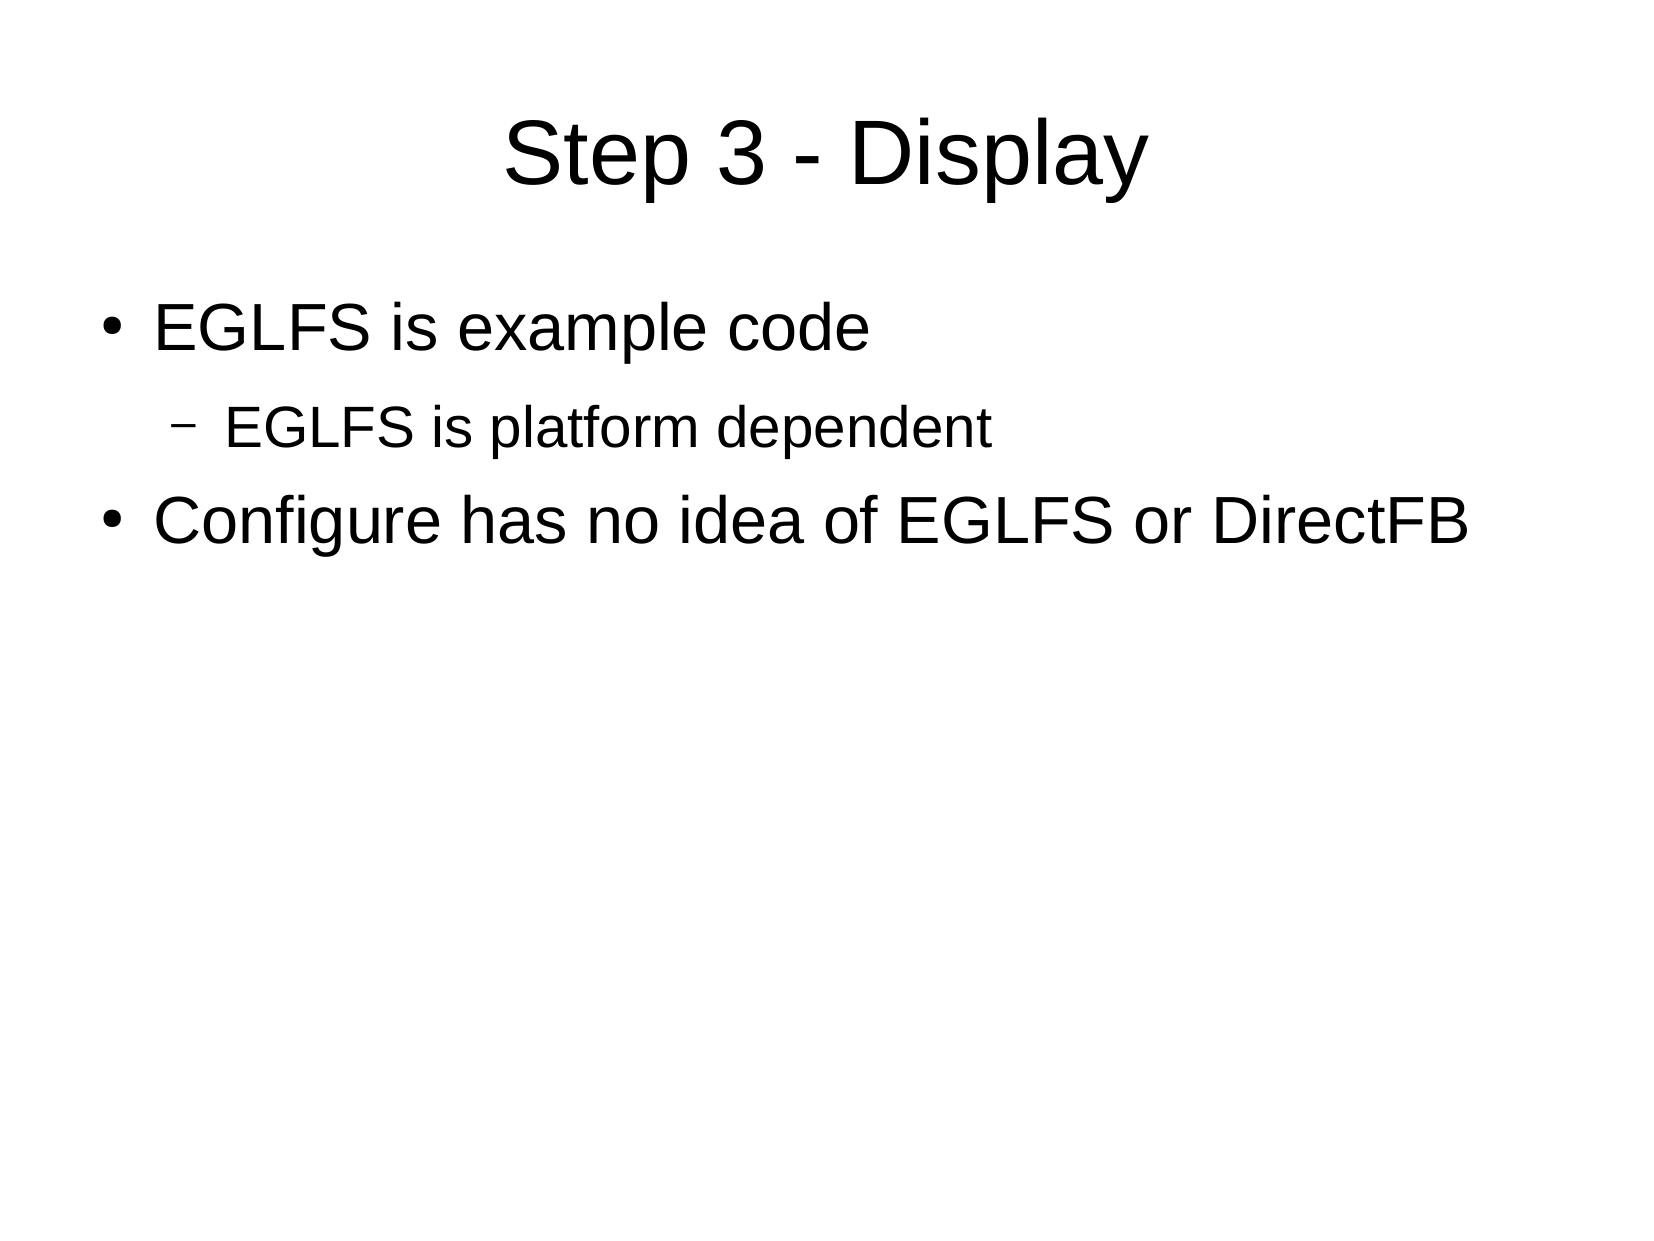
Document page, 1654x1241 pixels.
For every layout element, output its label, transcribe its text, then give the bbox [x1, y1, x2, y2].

list EGLFS is example code EGLFS is platform dependent Configure has no idea of EGLFS or DirectFB [82, 290, 1538, 1010]
title Step 3 - Display [82, 49, 1571, 257]
